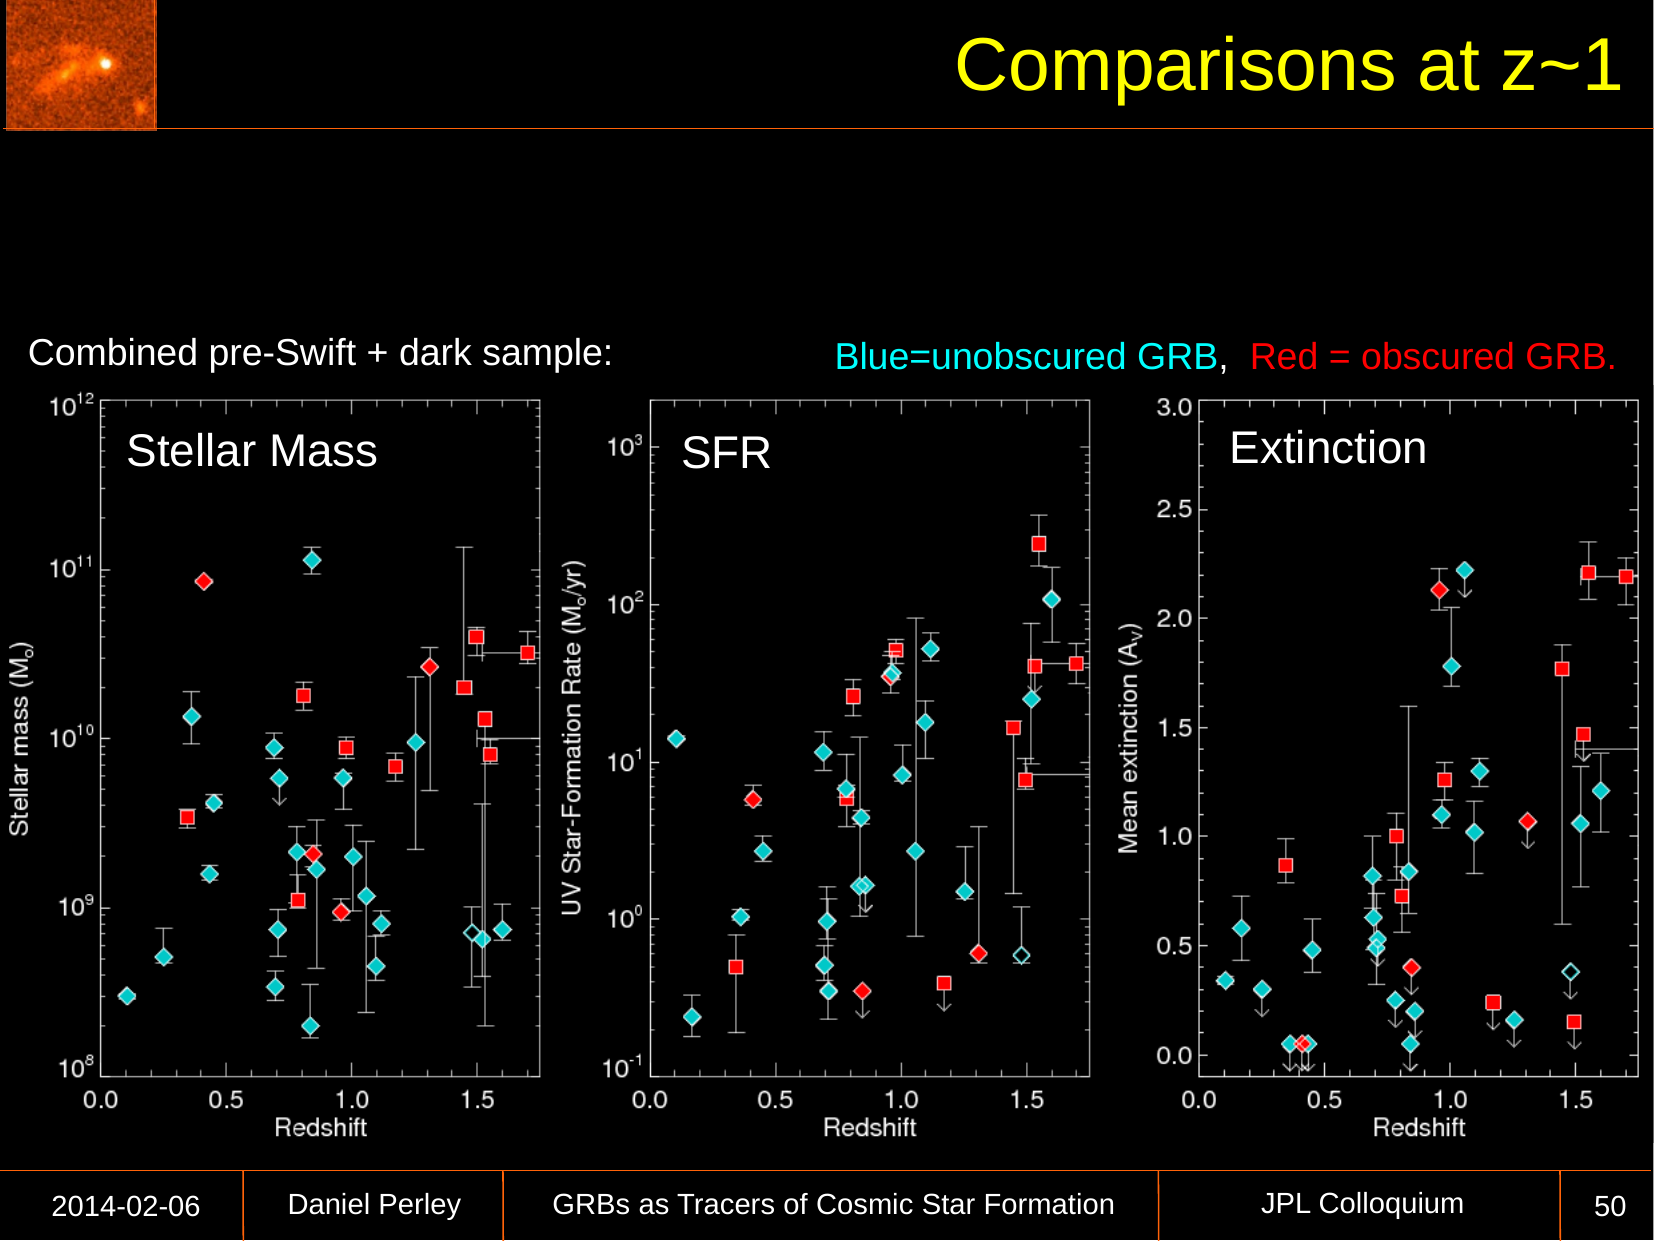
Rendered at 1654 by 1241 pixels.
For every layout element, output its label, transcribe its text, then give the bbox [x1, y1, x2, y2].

text_box Extinction [1211, 411, 1625, 484]
text_box Blue=unobscured GRB, Red = obscured GRB. [726, 324, 1635, 393]
picture [0, 385, 1654, 1143]
title Comparisons at z~1 [187, 21, 1624, 108]
text_box Combined pre-Swift + dark sample: [10, 321, 723, 385]
text_box Stellar Mass [108, 414, 522, 487]
picture [7, 0, 154, 128]
text_box SFR [663, 417, 1076, 490]
